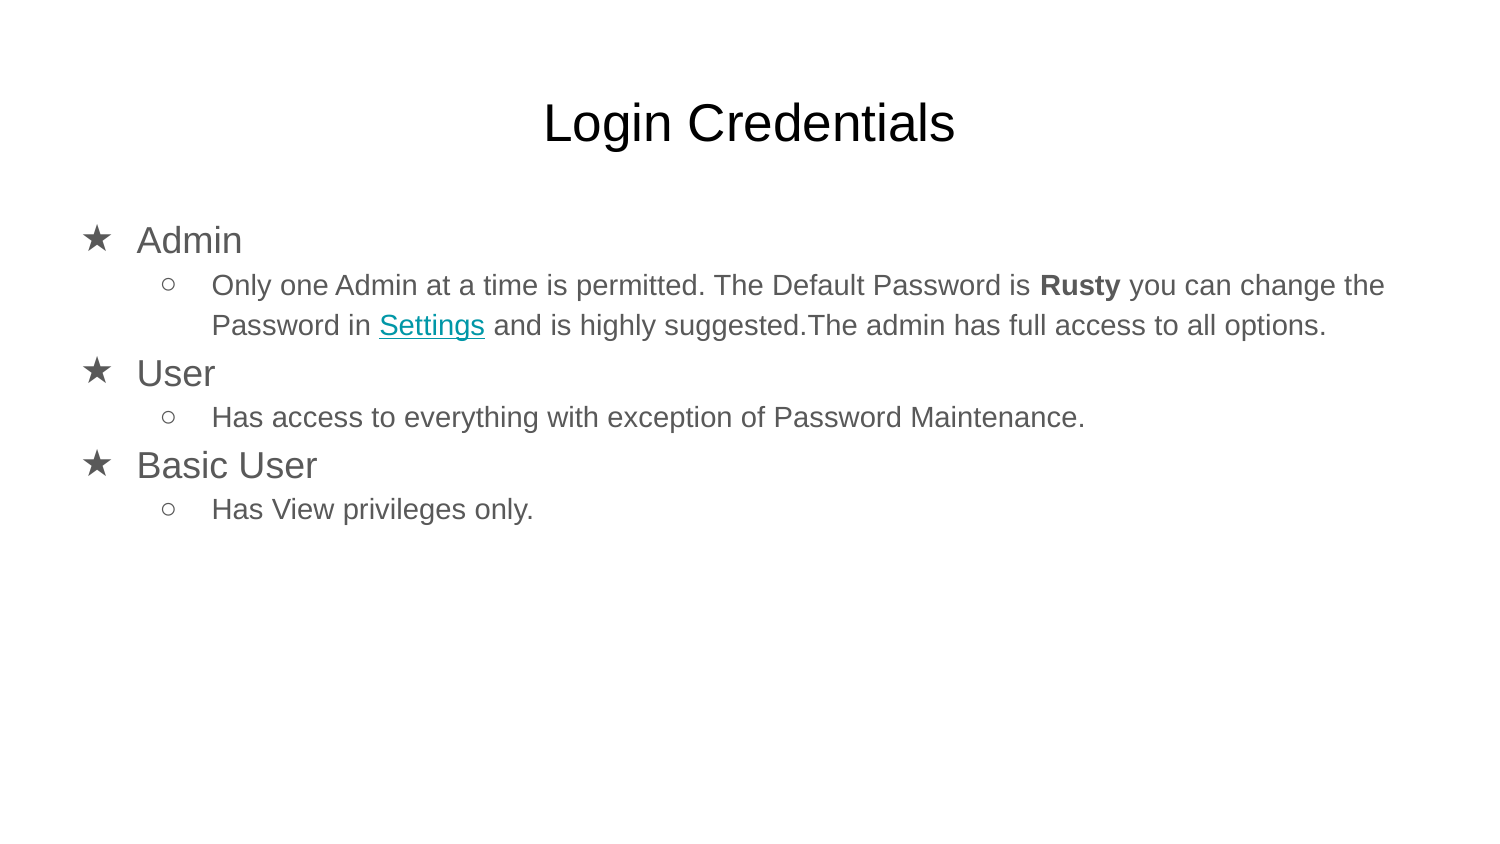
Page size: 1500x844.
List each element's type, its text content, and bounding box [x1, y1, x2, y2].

list Admin Only one Admin at a time is permitted. The Default Password is Rusty you can change the Password in Settings and is highly suggested.The admin has full access to all options. User Has access to everything with exception of Password Maintenance. Basic User Has View privileges only. [46, 194, 1445, 722]
title Login Credentials [51, 72, 1449, 167]
